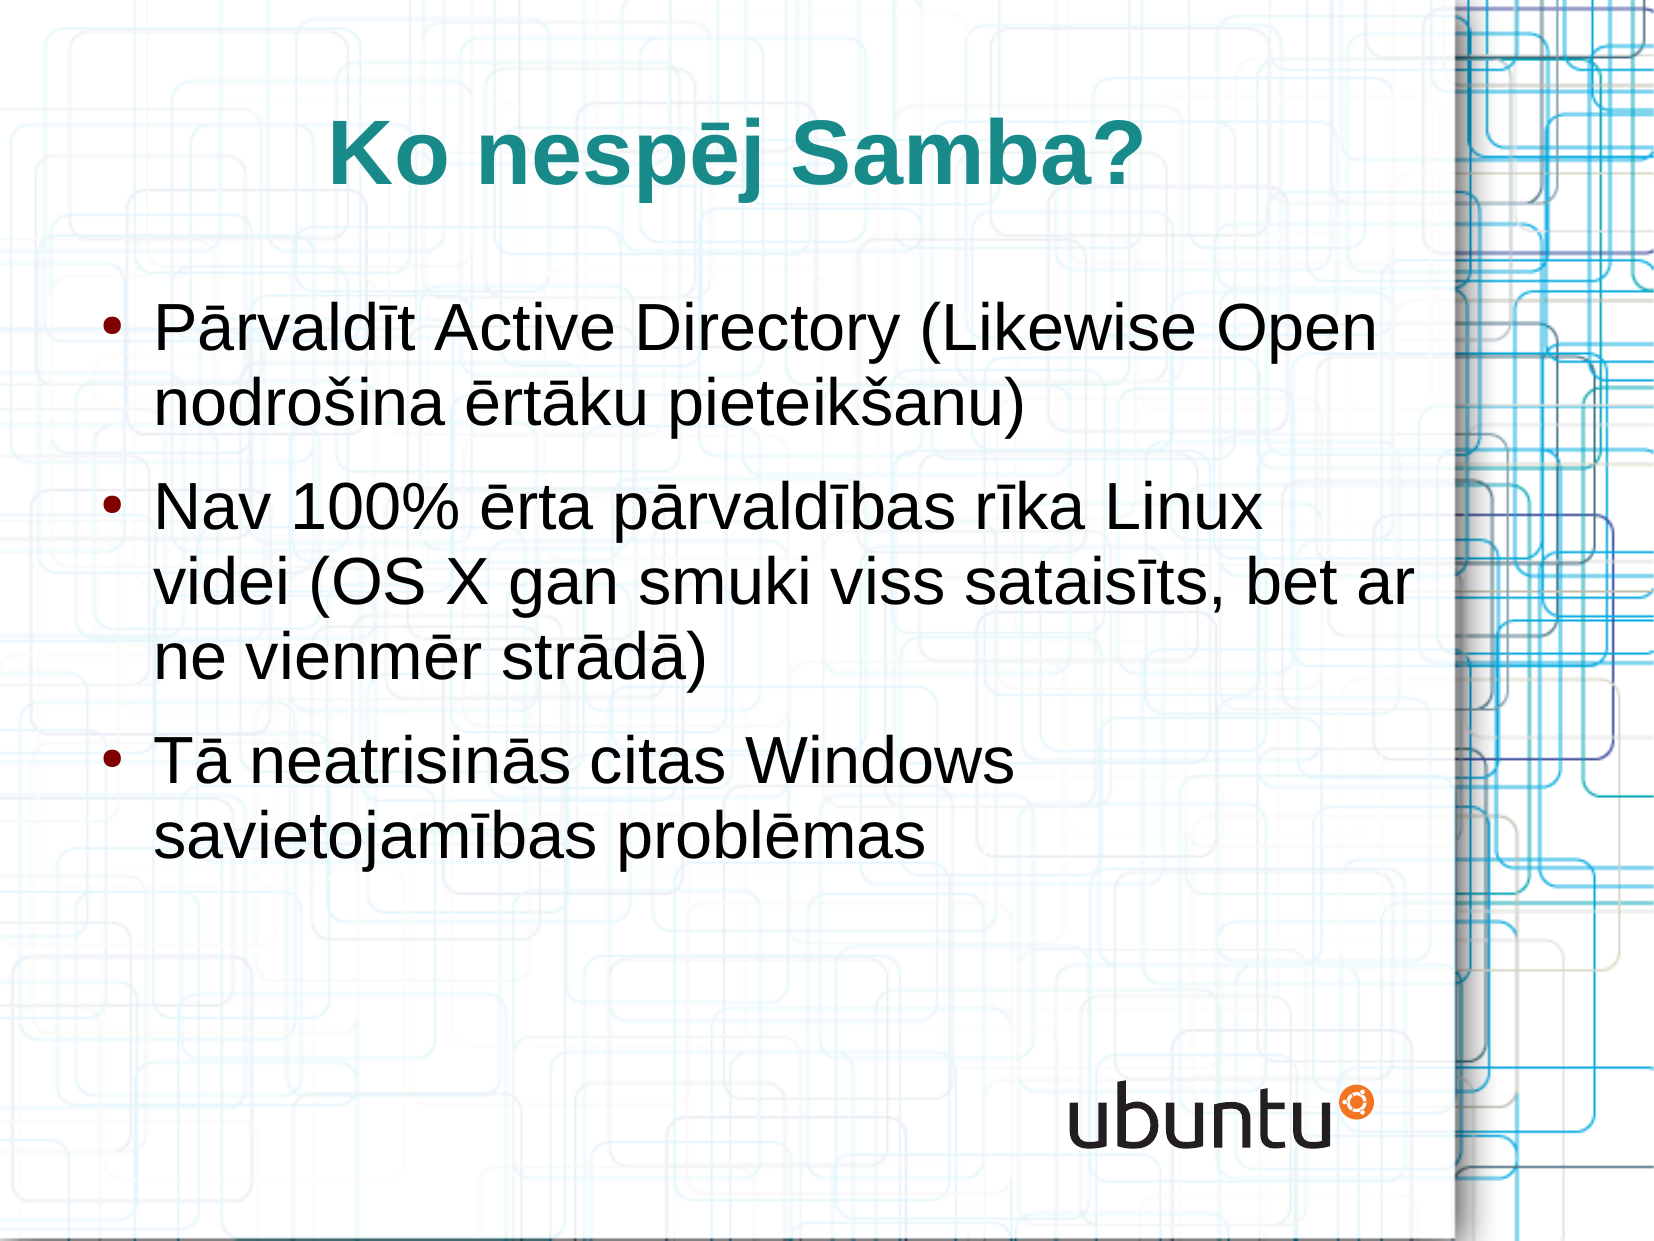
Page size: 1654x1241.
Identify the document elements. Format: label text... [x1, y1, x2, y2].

picture [0, 0, 1654, 1241]
title Ko nespēj Samba? [59, 49, 1418, 257]
list Pārvaldīt Active Directory (Likewise Open nodrošina ērtāku pieteikšanu) Nav 100% ērta pārvaldības rīka Linux videi (OS X gan smuki viss sataisīts, bet ar ne vienmēr strādā) Tā neatrisinās citas Windows savietojamības problēmas [82, 290, 1418, 1241]
